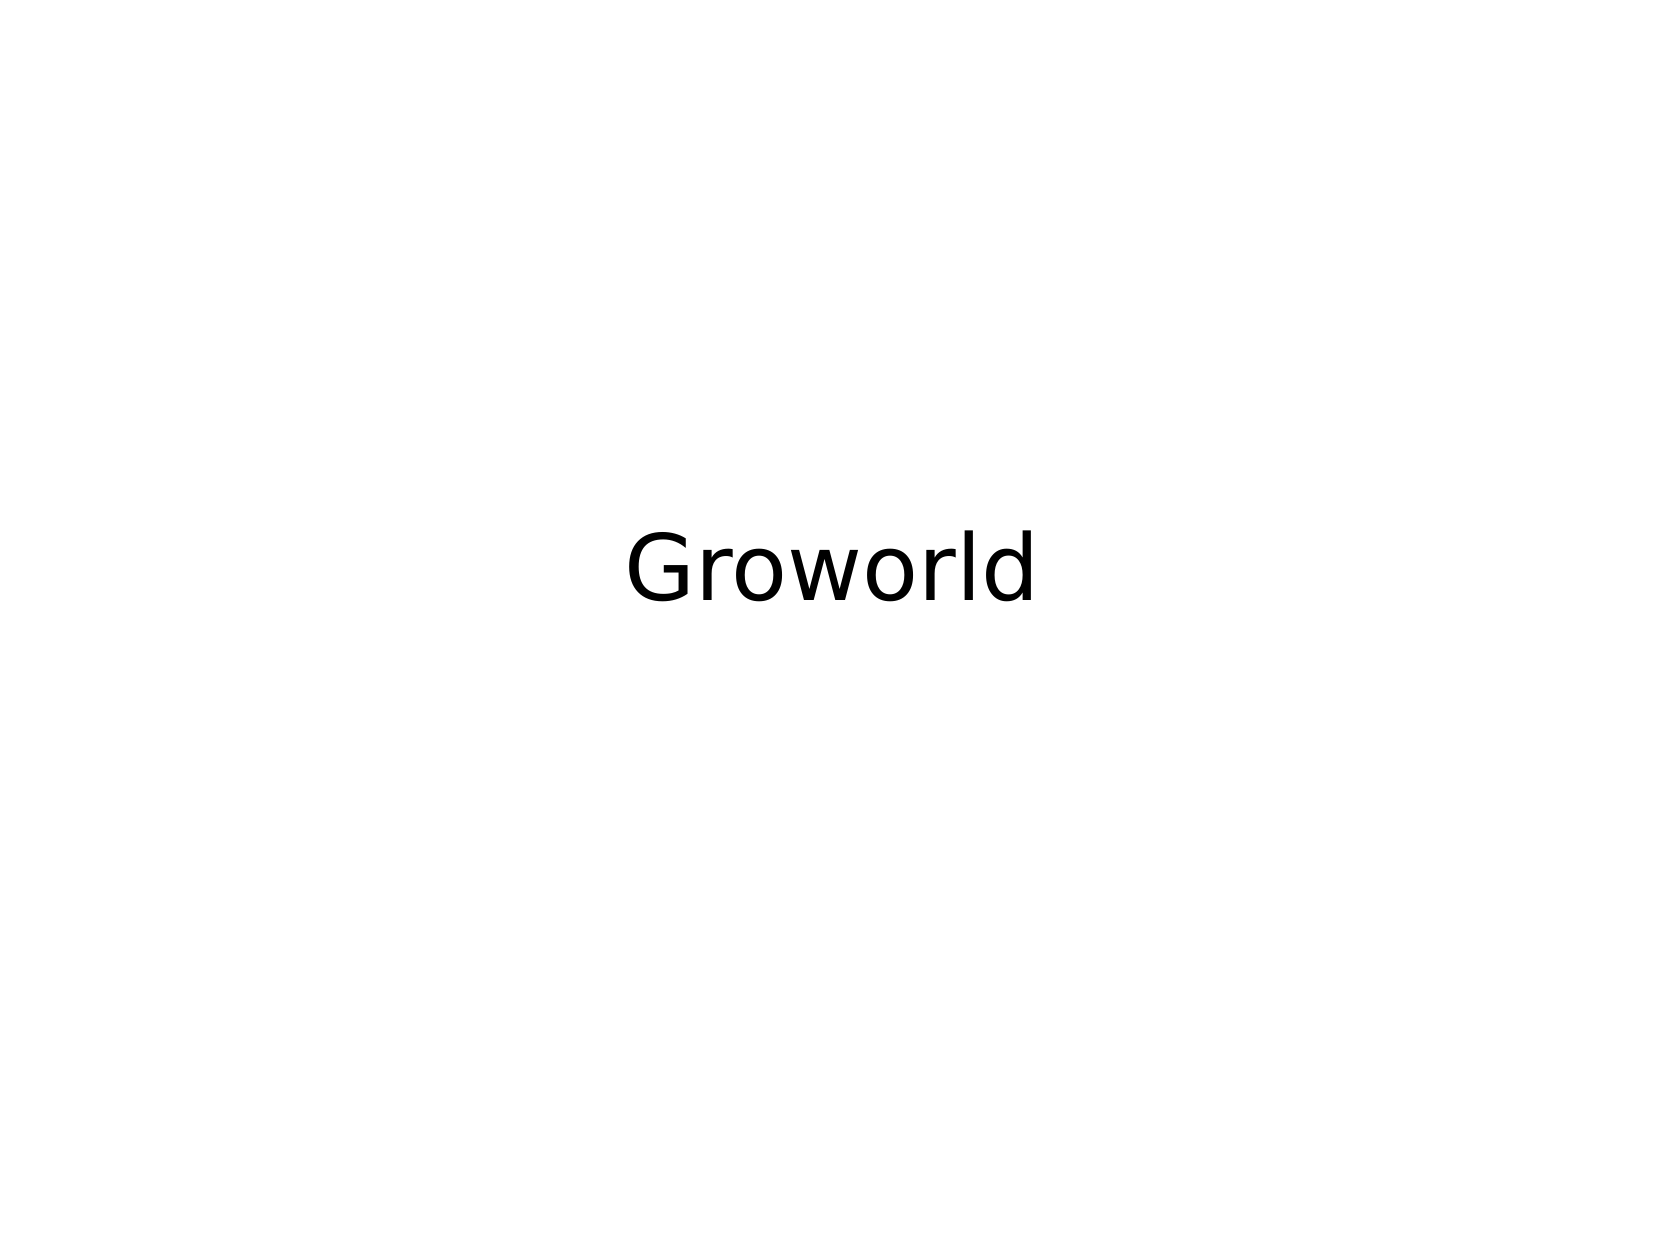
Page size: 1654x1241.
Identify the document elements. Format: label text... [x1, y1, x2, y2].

title Groworld [88, 442, 1577, 695]
